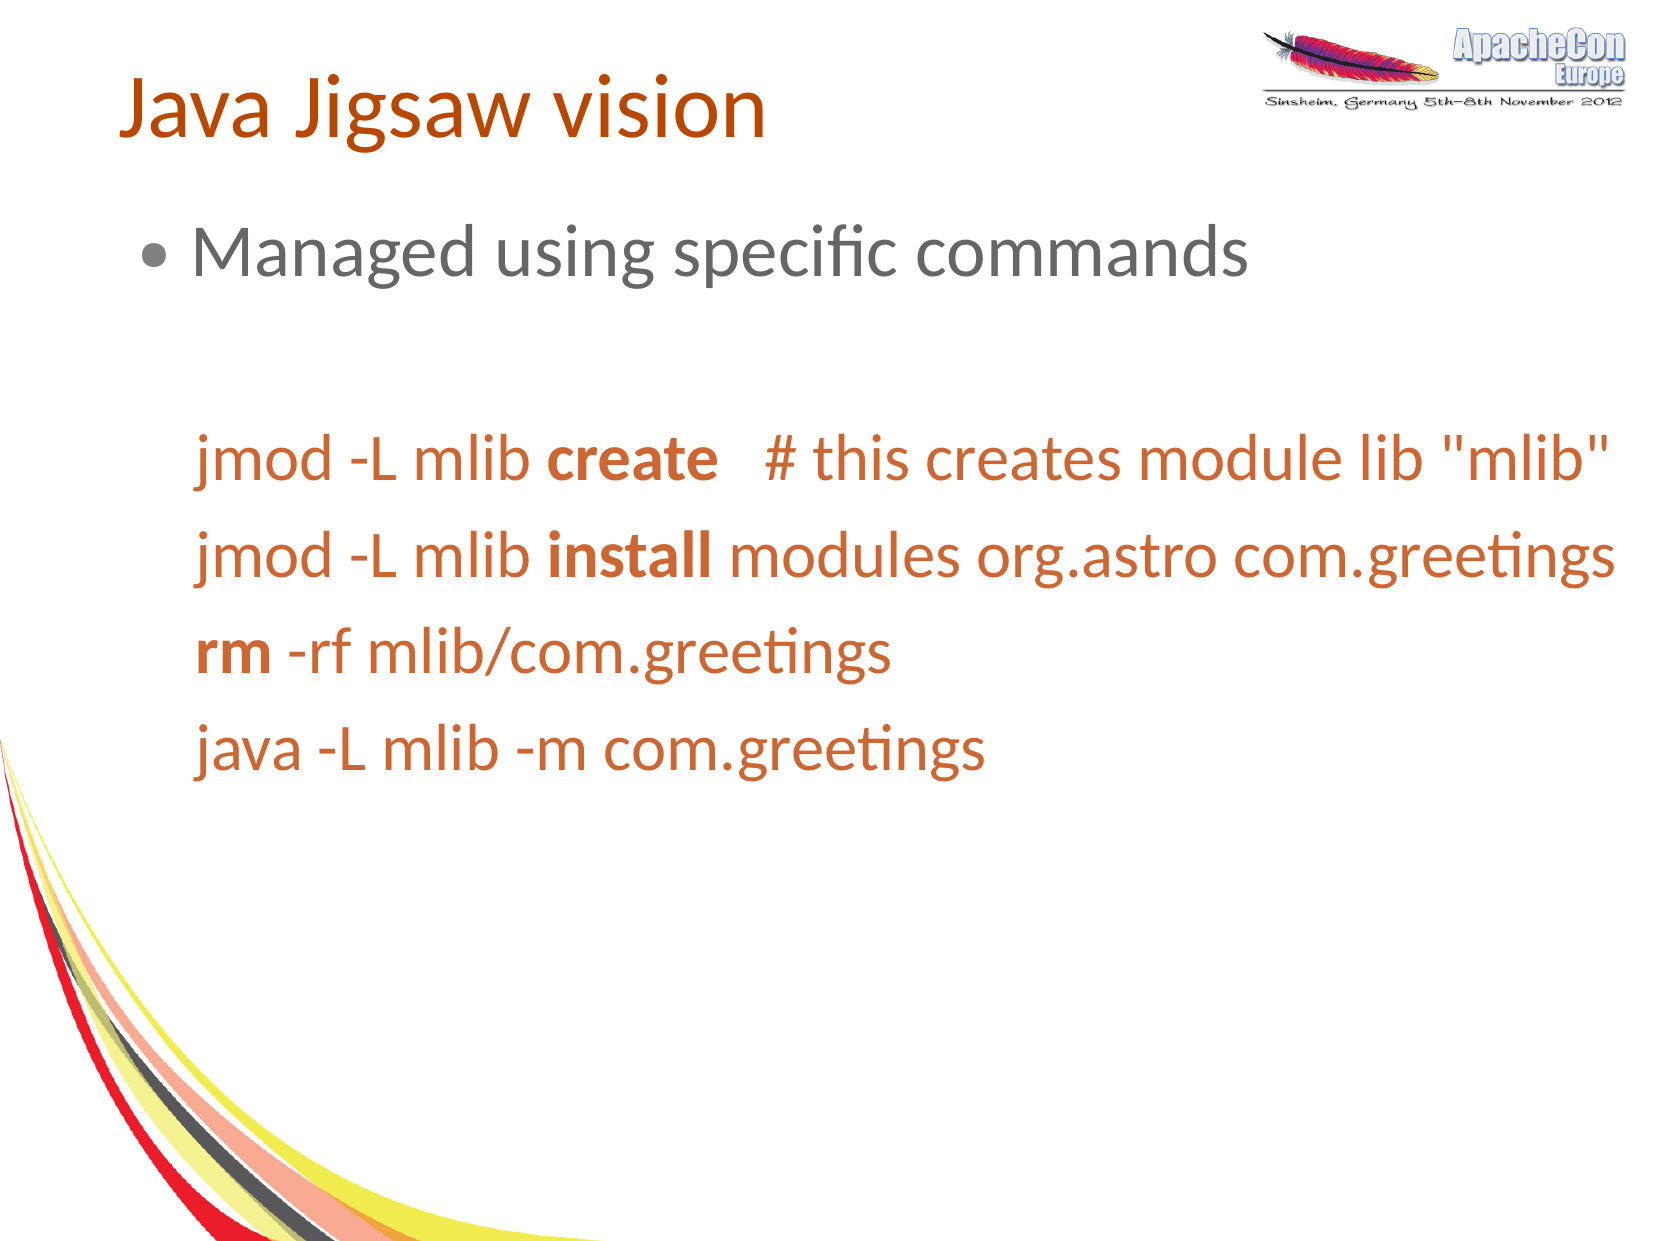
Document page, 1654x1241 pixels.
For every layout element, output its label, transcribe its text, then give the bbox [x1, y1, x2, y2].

picture [0, 0, 1654, 1241]
title Java Jigsaw vision [59, 59, 1418, 171]
list Managed using specific commands jmod -L mlib create # this creates module lib "mlib" jmod -L mlib install modules org.astro com.greetings rm -rf mlib/com.greetings java -L mlib -m com.greetings [120, 220, 1625, 1111]
